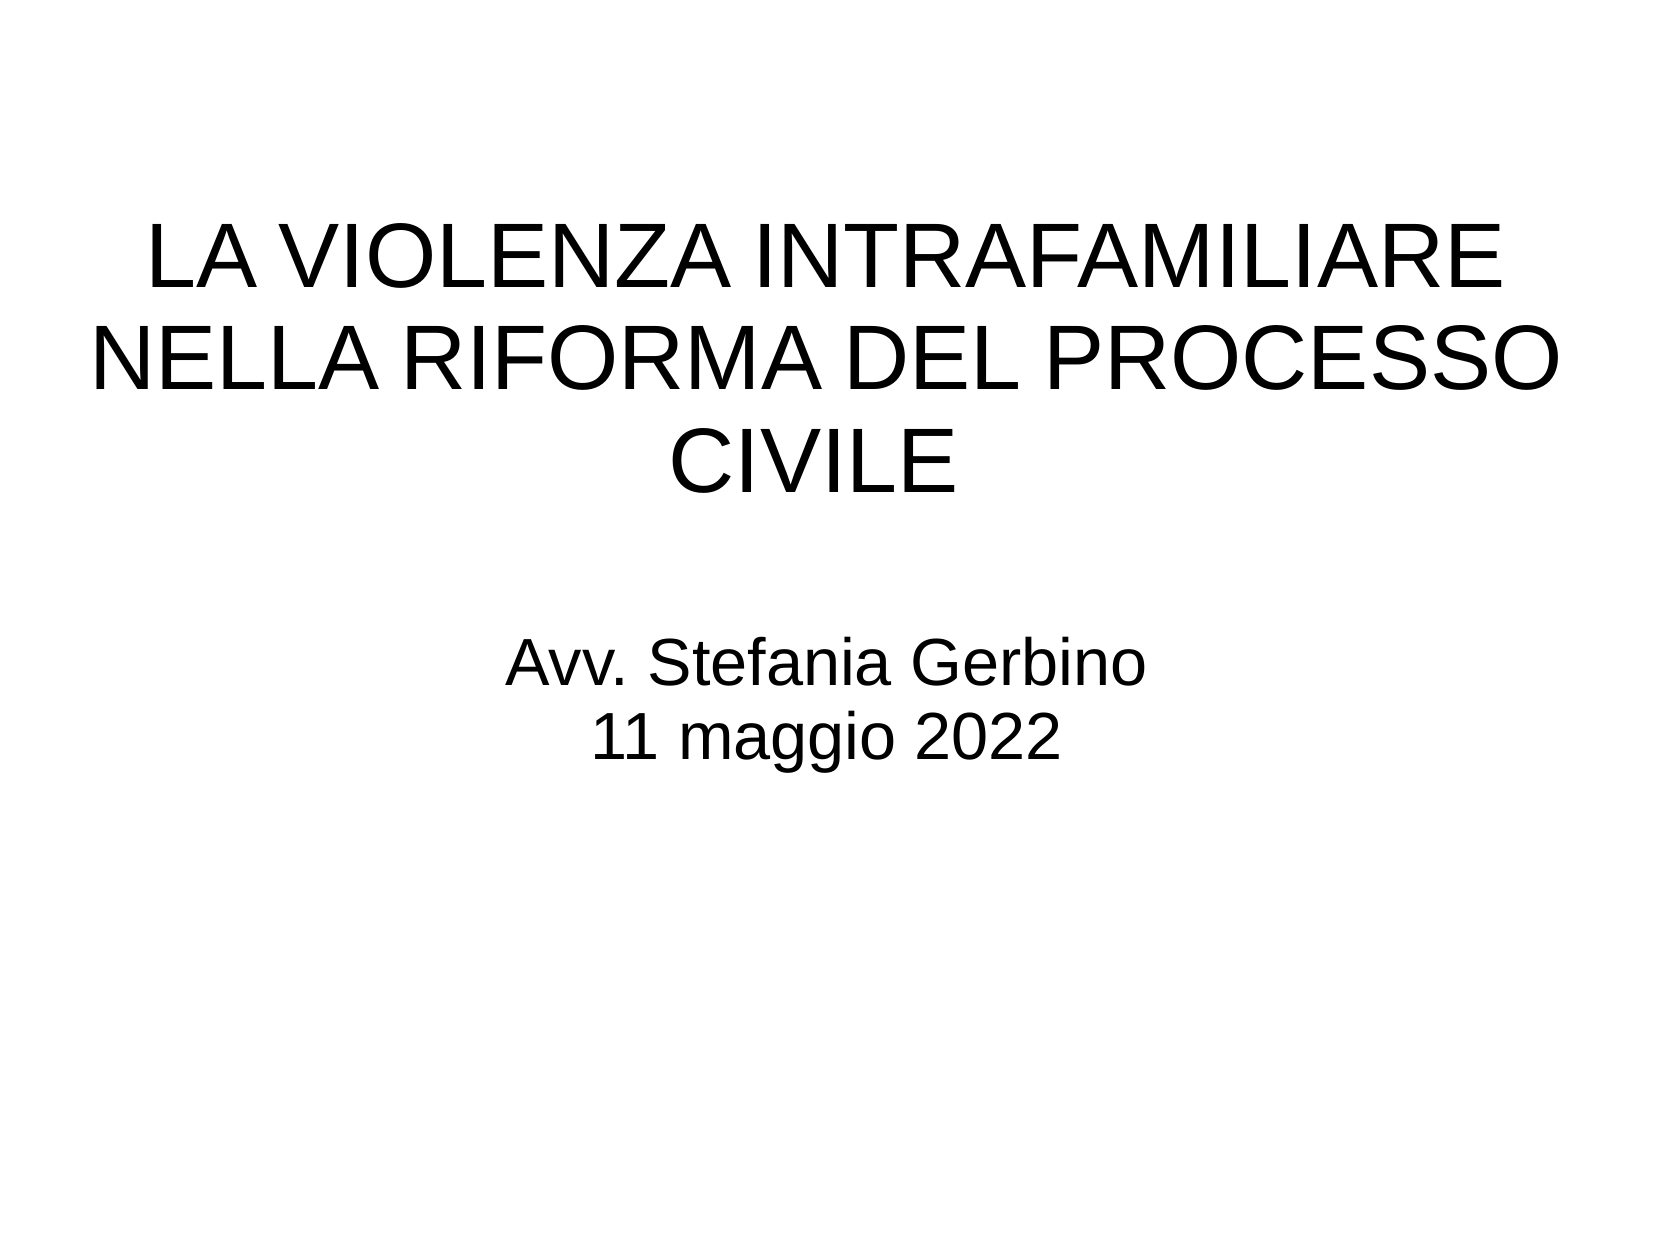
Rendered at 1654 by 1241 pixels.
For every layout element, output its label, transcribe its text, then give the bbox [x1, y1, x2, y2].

title LA VIOLENZA INTRAFAMILIARE NELLA RIFORMA DEL PROCESSO CIVILE [82, 0, 1571, 290]
subtitle Avv. Stefania Gerbino 11 maggio 2022 [82, 290, 1571, 1109]
